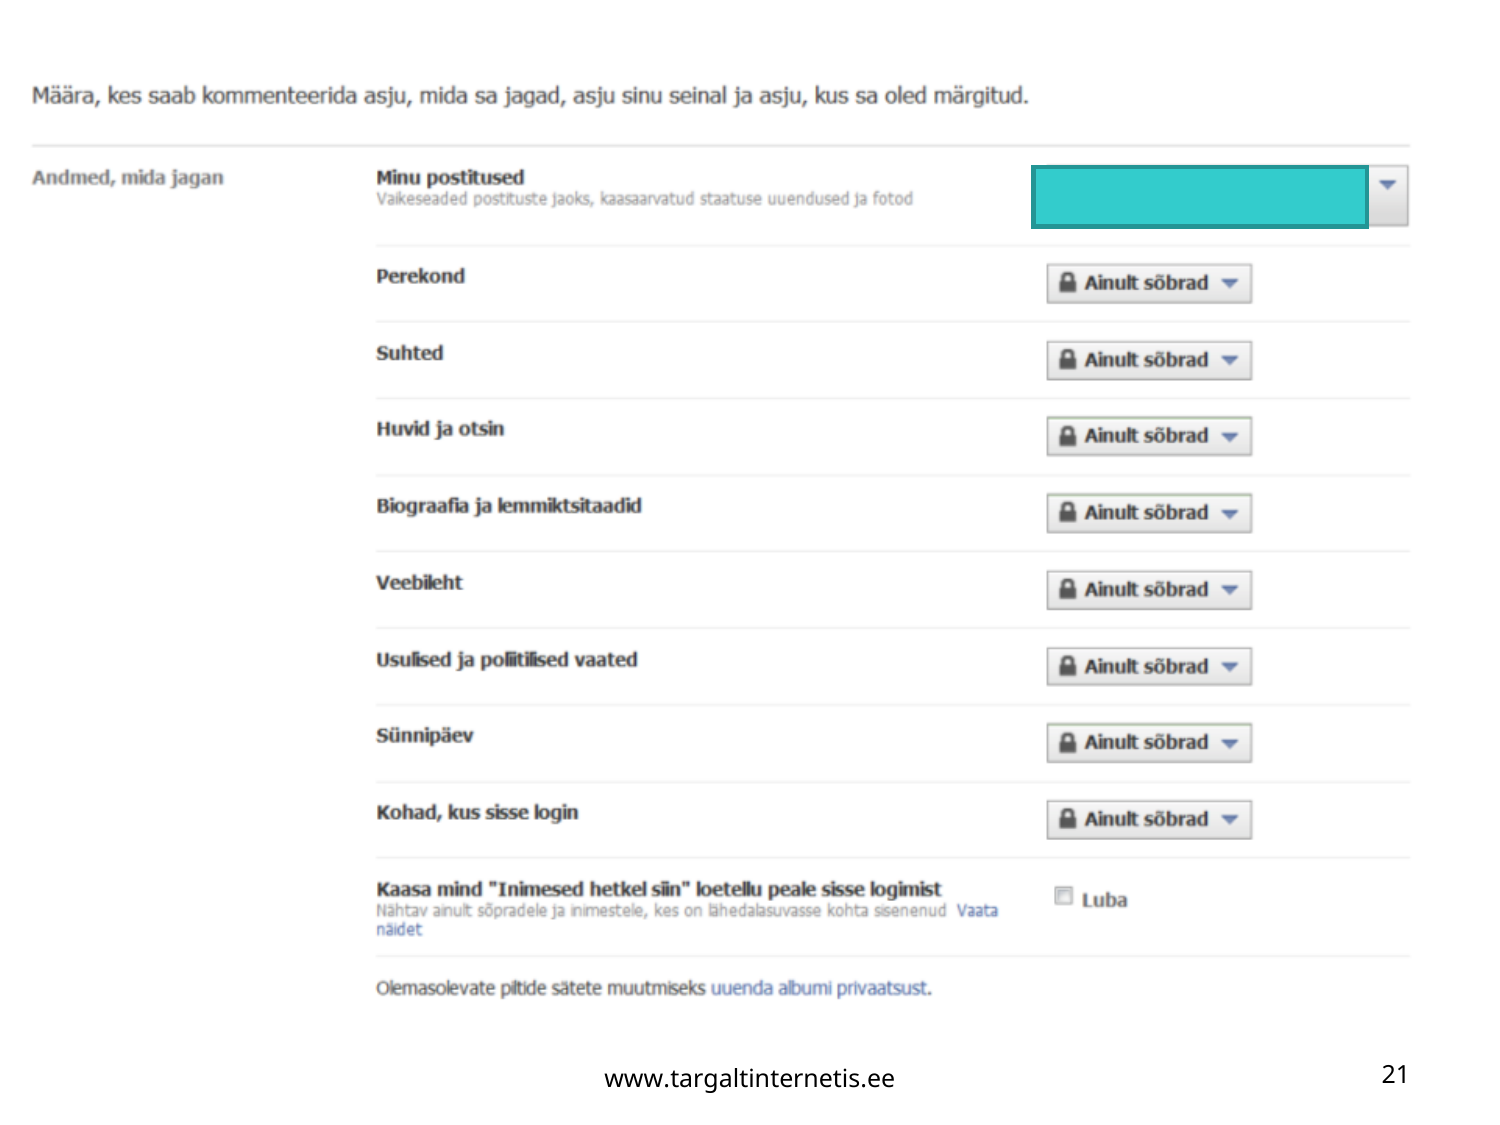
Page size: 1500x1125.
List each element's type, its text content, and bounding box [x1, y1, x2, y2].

picture [0, 48, 1465, 1054]
text_box <number> [1074, 1025, 1426, 1101]
text_box [1033, 167, 1367, 227]
text_box www.targaltinternetis.ee [512, 1025, 988, 1101]
